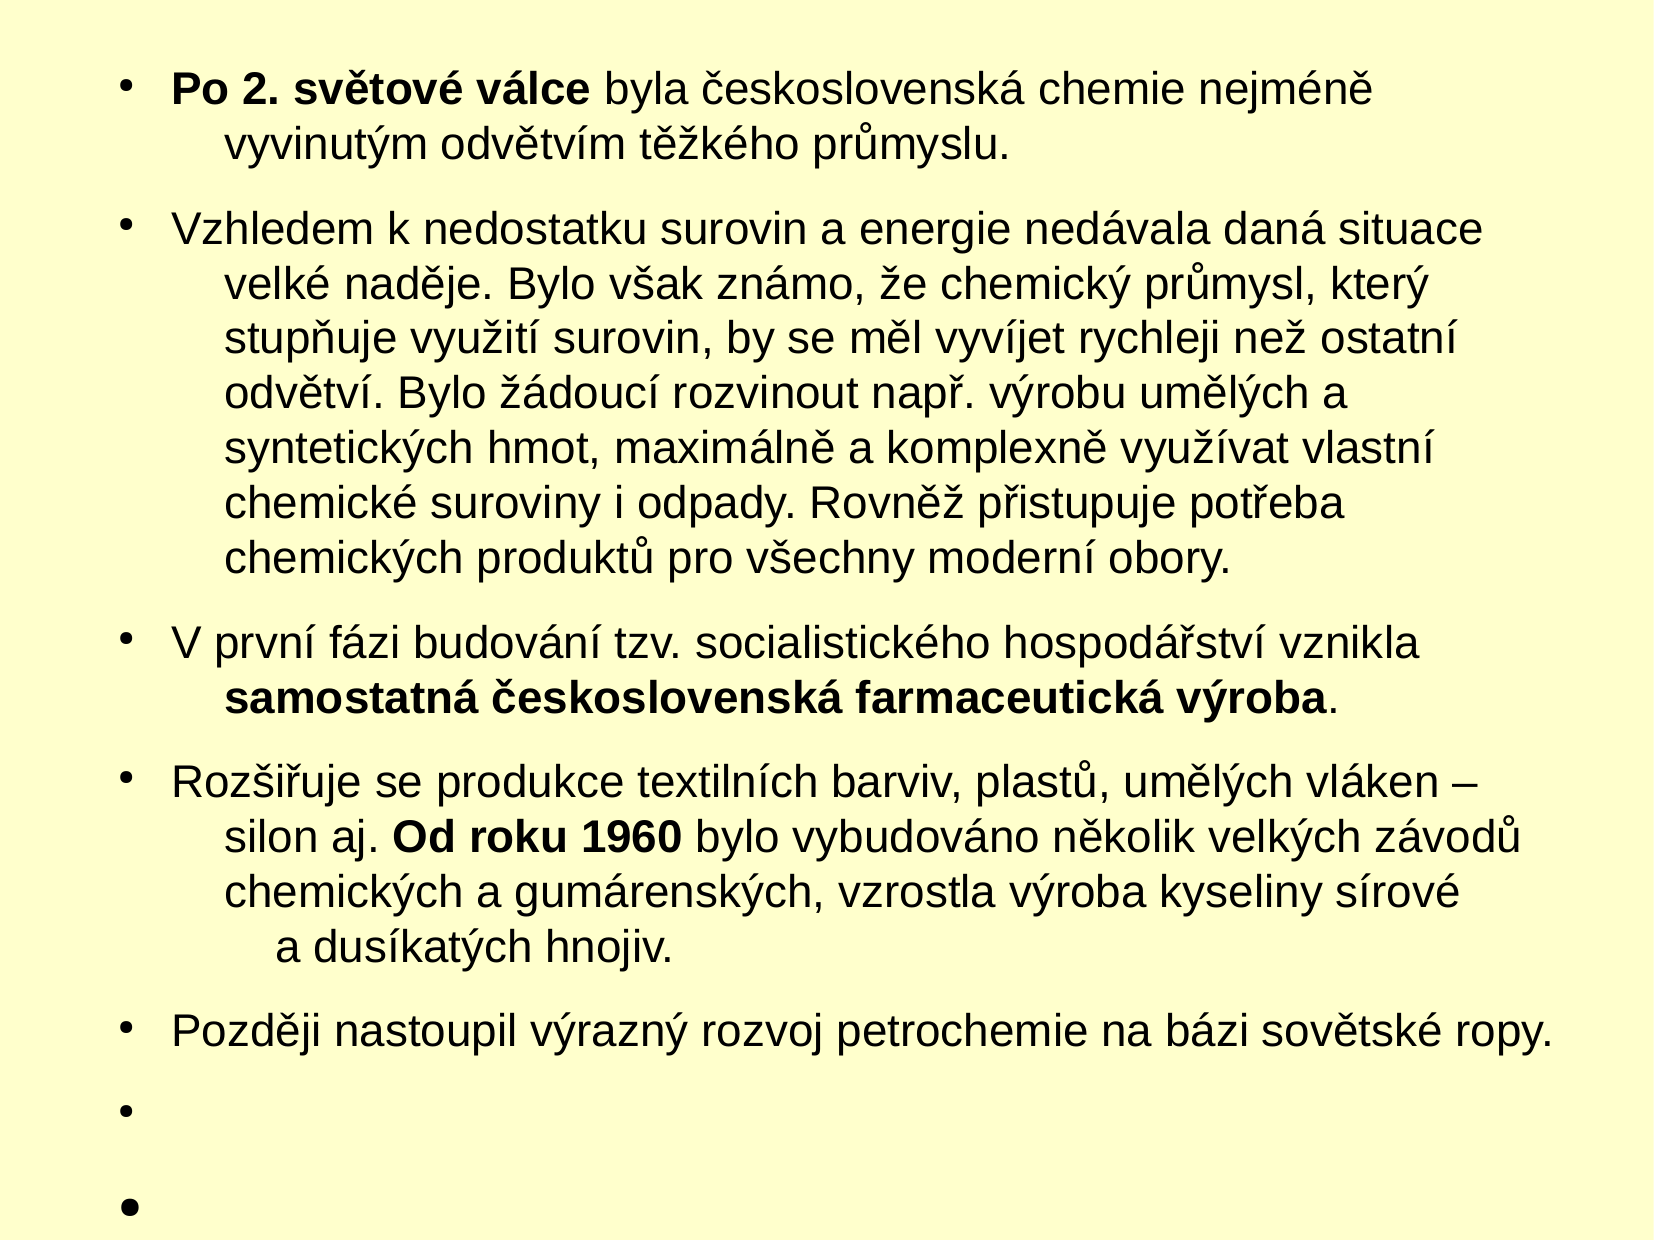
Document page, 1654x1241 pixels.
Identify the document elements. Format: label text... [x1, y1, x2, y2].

list Po 2. světové válce byla československá chemie nejméně vyvinutým odvětvím těžkého průmyslu. Vzhledem k nedostatku surovin a energie nedávala daná situace velké naděje. Bylo však známo, že chemický průmysl, který stupňuje využití surovin, by se měl vyvíjet rychleji než ostatní odvětví. Bylo žádoucí rozvinout např. výrobu umělých a syntetických hmot, maximálně a komplexně využívat vlastní chemické suroviny i odpady. Rovněž přistupuje potřeba chemických produktů pro všechny moderní obory. V první fázi budování tzv. socialistického hospodářství vznikla samostatná československá farmaceutická výroba. Rozšiřuje se produkce textilních barviv, plastů, umělých vláken – silon aj. Od roku 1960 bylo vybudováno několik velkých závodů chemických a gumárenských, vzrostla výroba kyseliny sírové a dusíkatých hnojiv. Později nastoupil výrazný rozvoj petrochemie na bázi sovětské ropy. [82, 59, 1571, 1183]
